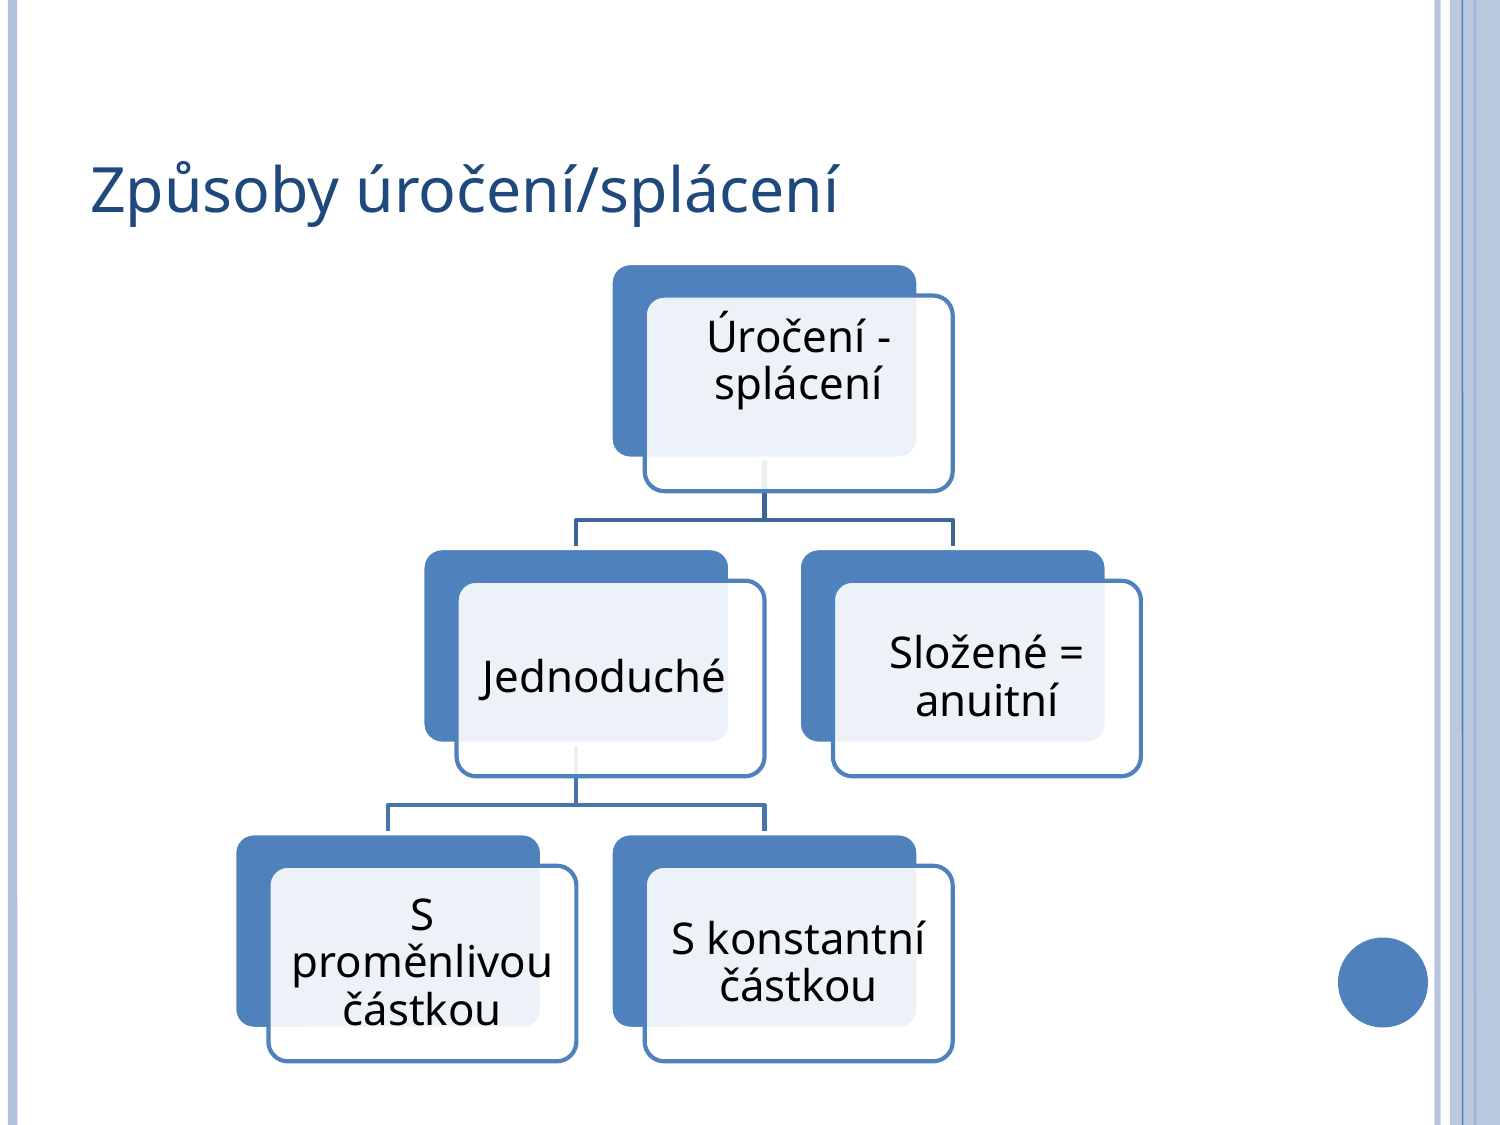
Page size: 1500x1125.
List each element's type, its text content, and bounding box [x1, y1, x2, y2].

text_box S proměnlivou částkou [268, 865, 577, 1062]
text_box S konstantní částkou [644, 865, 953, 1062]
text_box [610, 263, 919, 459]
title Způsoby úročení/splácení [75, 45, 1300, 233]
text_box [422, 548, 731, 744]
text_box [798, 548, 1107, 744]
text_box Složené = anuitní [832, 580, 1141, 777]
text_box [610, 833, 919, 1029]
text_box Jednoduché [456, 580, 765, 777]
text_box Úročení - splácení [644, 295, 953, 492]
text_box [234, 833, 543, 1029]
